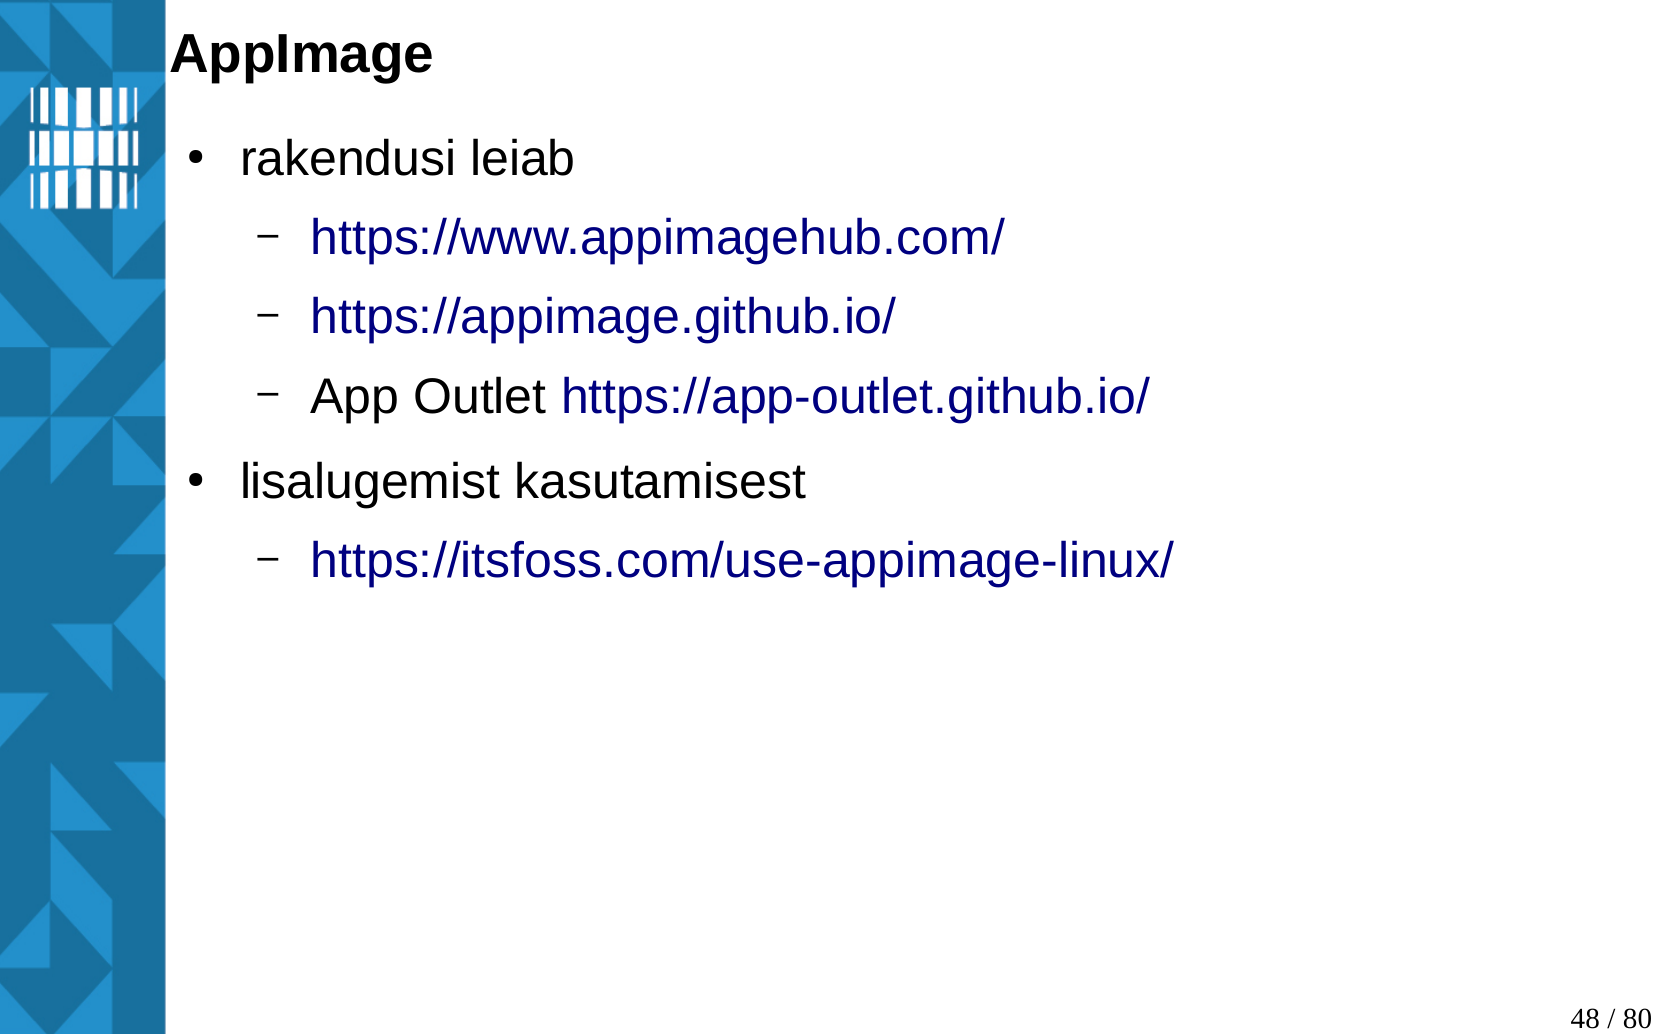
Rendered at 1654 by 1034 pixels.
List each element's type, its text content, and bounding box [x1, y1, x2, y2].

list rakendusi leiab https://www.appimagehub.com/ https://appimage.github.io/ App Outlet https://app-outlet.github.io/ lisalugemist kasutamisest https://itsfoss.com/use-appimage-linux/ [169, 129, 1630, 997]
title AppImage [169, 11, 1571, 95]
